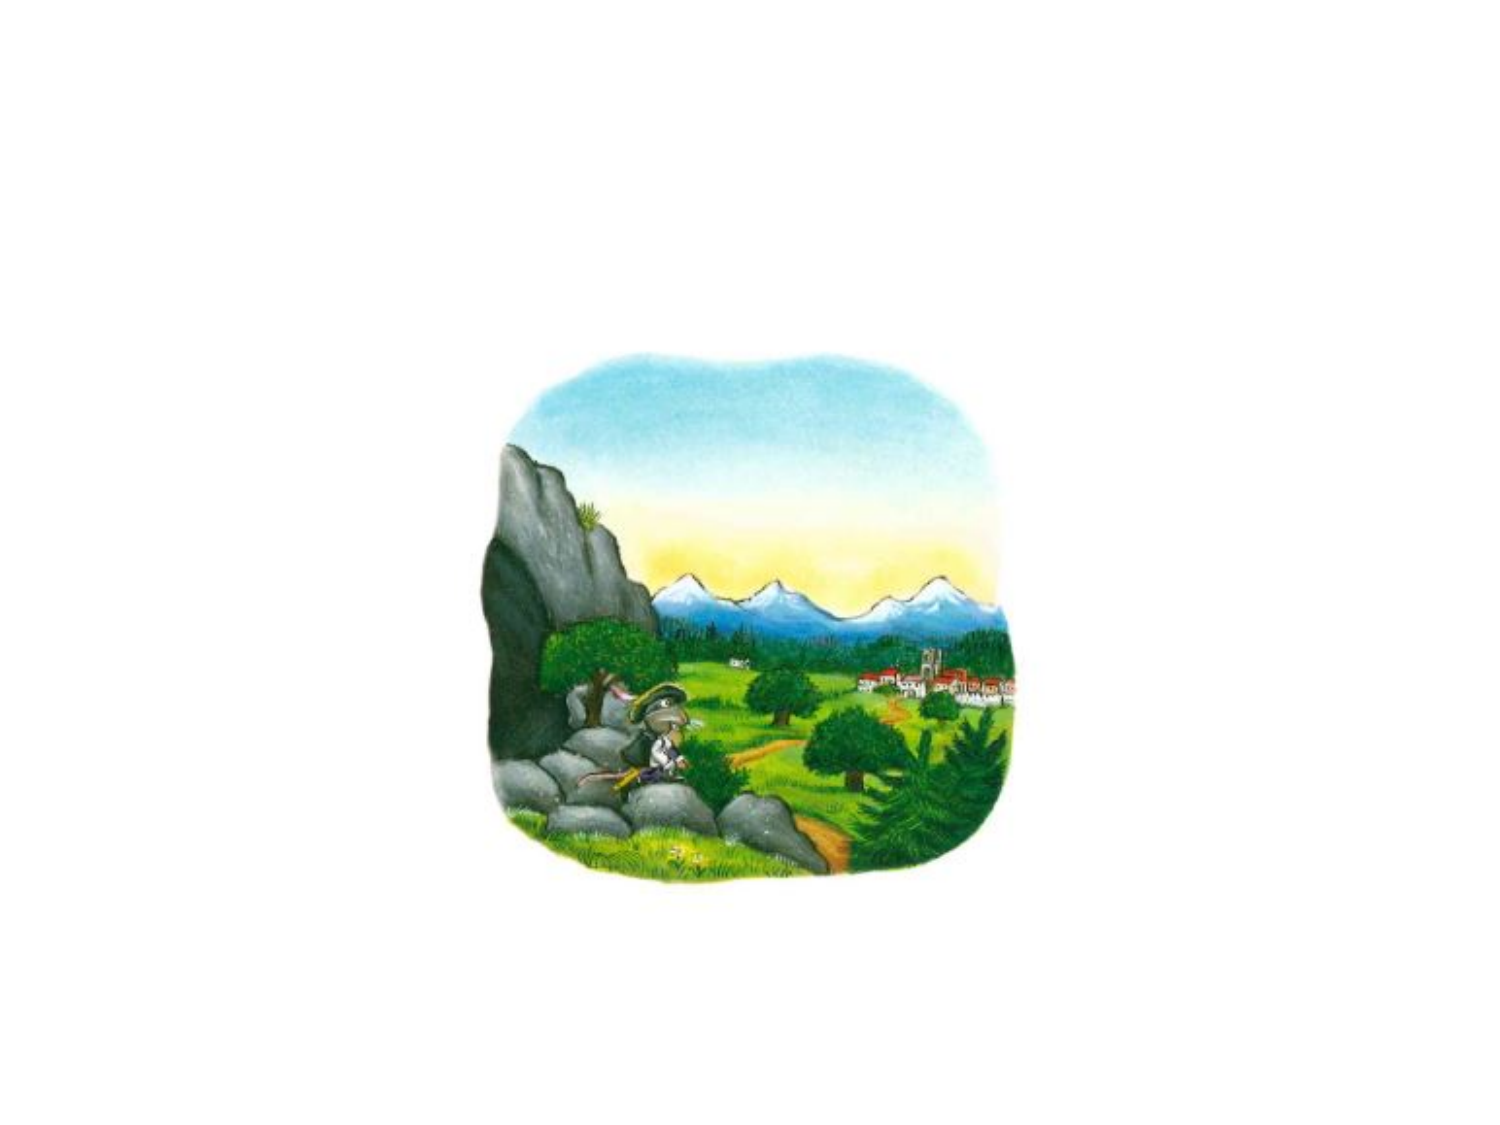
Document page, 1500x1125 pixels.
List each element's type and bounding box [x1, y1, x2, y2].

picture [454, 321, 1068, 921]
